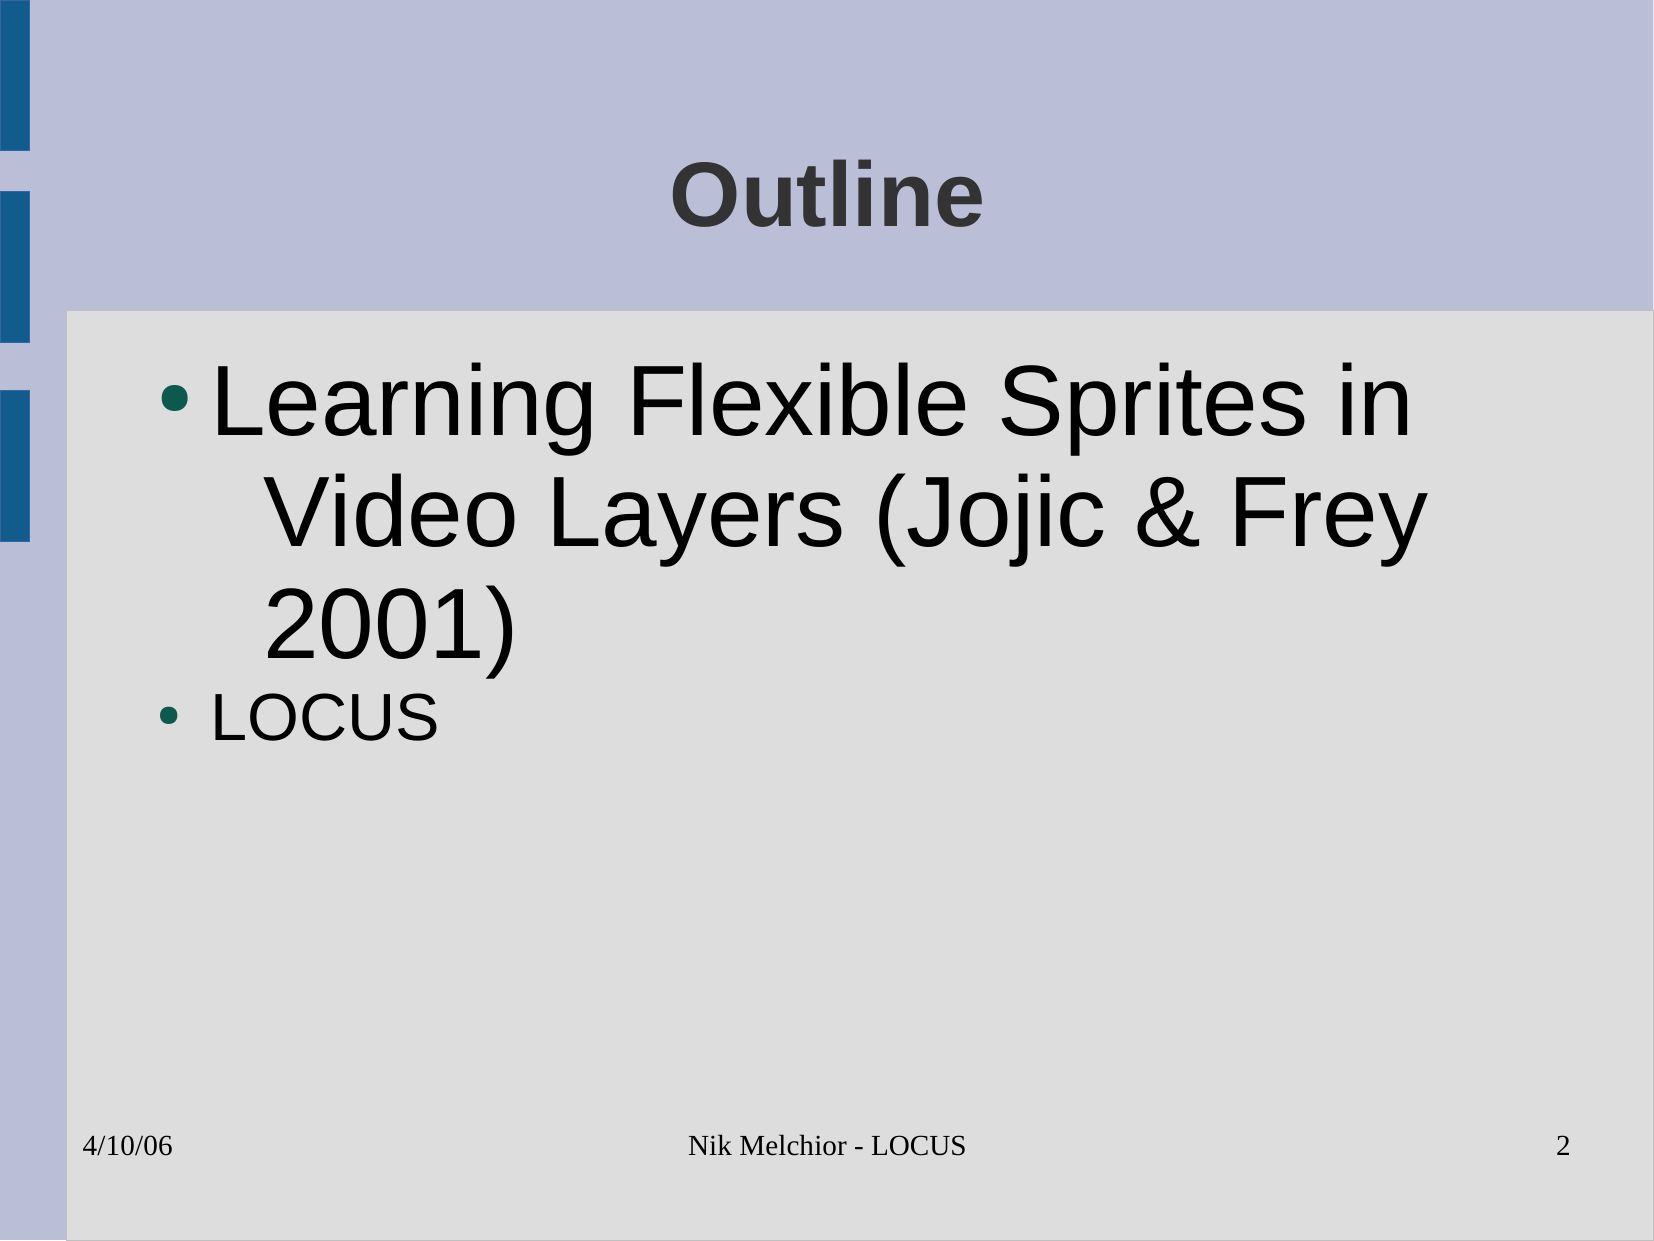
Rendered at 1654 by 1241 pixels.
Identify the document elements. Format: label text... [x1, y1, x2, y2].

list Learning Flexible Sprites in Video Layers (Jojic & Frey 2001) LOCUS [121, 344, 1534, 1127]
title Outline [121, 91, 1534, 299]
